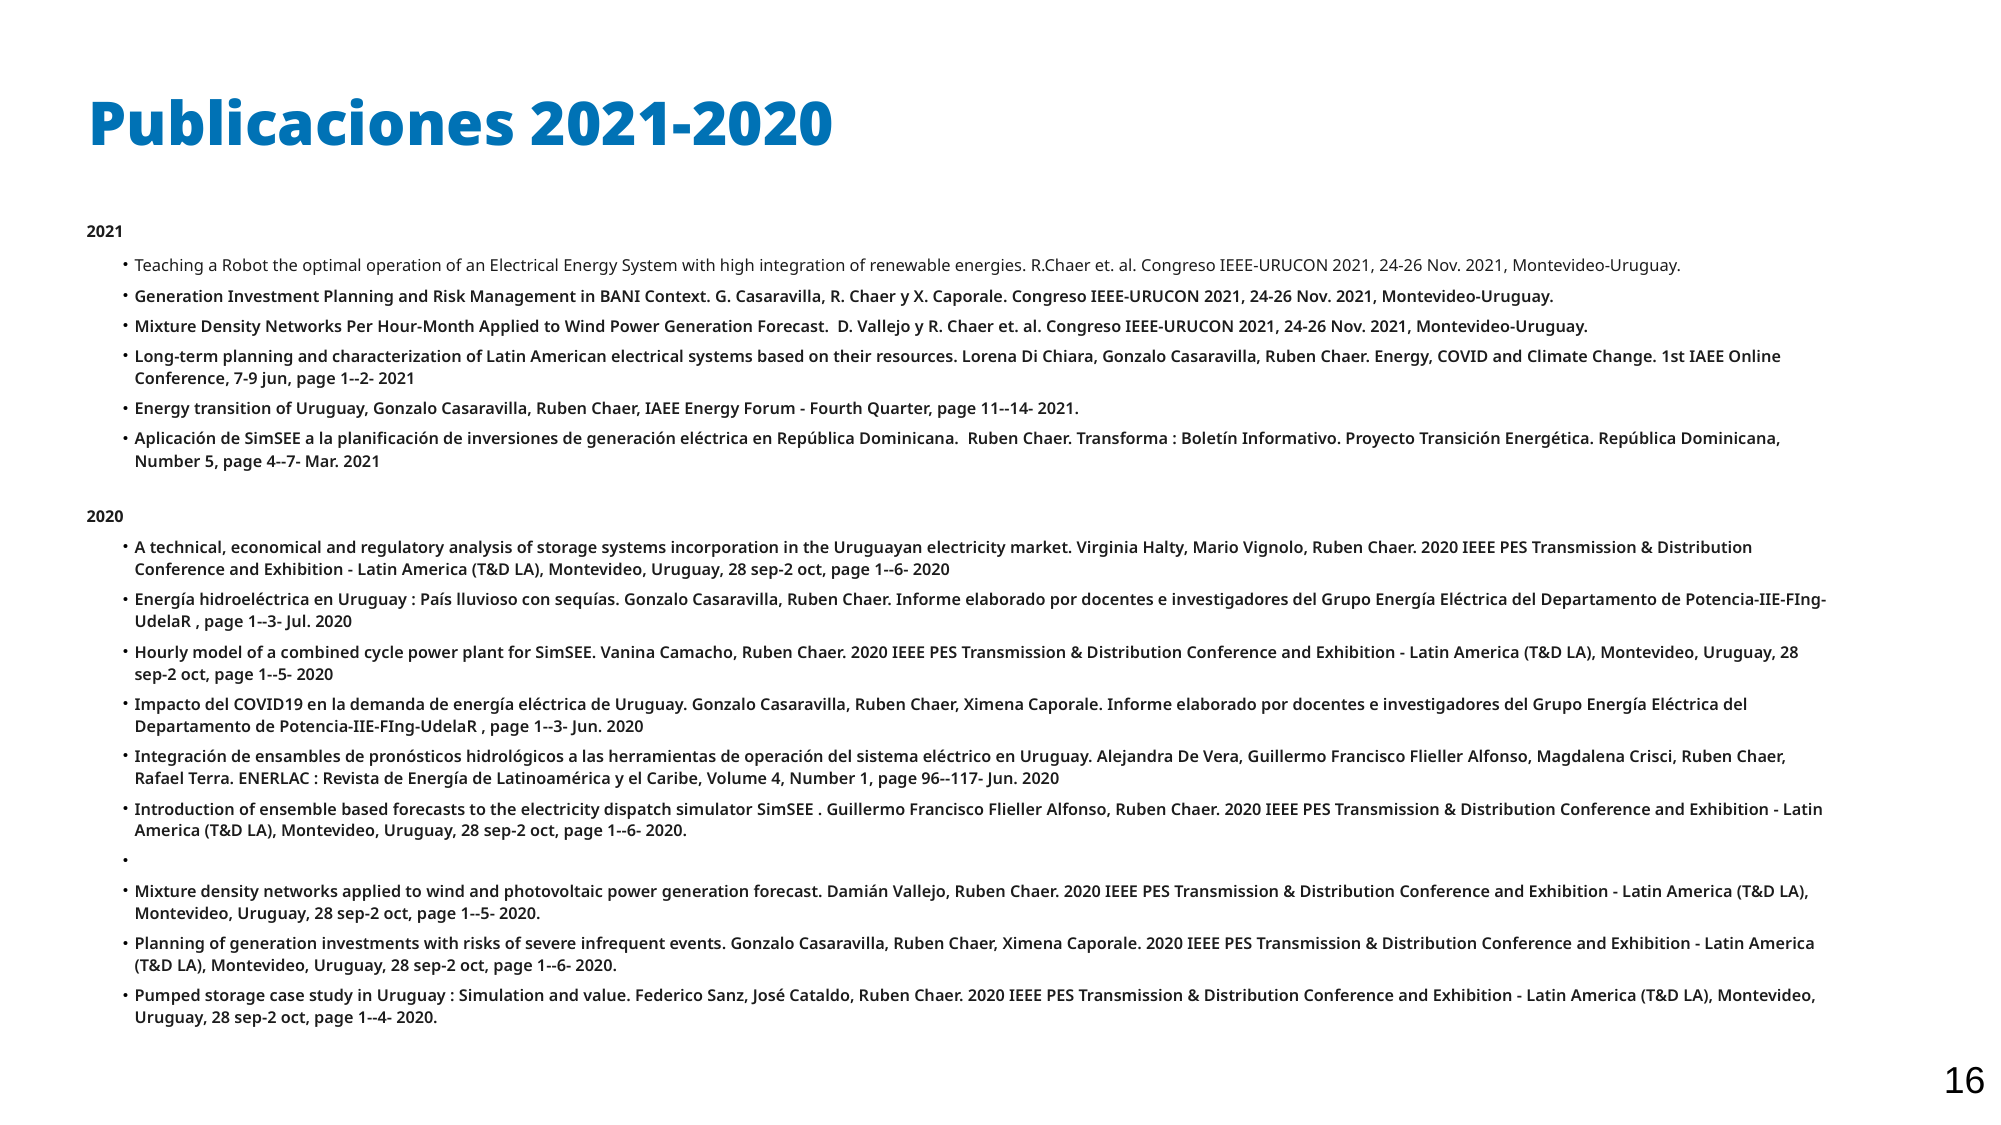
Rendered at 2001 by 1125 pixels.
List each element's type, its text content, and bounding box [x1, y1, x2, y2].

list 2021 Teaching a Robot the optimal operation of an Electrical Energy System with high integration of renewable energies. R.Chaer et. al. Congreso IEEE-URUCON 2021, 24-26 Nov. 2021, Montevideo-Uruguay. Generation Investment Planning and Risk Management in BANI Context. G. Casaravilla, R. Chaer y X. Caporale. Congreso IEEE-URUCON 2021, 24-26 Nov. 2021, Montevideo-Uruguay. Mixture Density Networks Per Hour-Month Applied to Wind Power Generation Forecast. D. Vallejo y R. Chaer et. al. Congreso IEEE-URUCON 2021, 24-26 Nov. 2021, Montevideo-Uruguay. Long-term planning and characterization of Latin American electrical systems based on their resources. Lorena Di Chiara, Gonzalo Casaravilla, Ruben Chaer. Energy, COVID and Climate Change. 1st IAEE Online Conference, 7-9 jun, page 1--2- 2021 Energy transition of Uruguay, Gonzalo Casaravilla, Ruben Chaer, IAEE Energy Forum - Fourth Quarter, page 11--14- 2021. Aplicación de SimSEE a la planificación de inversiones de generación eléctrica en República Dominicana. Ruben Chaer. Transforma : Boletín Informativo. Proyecto Transición Energética. República Dominicana, Number 5, page 4--7- Mar. 2021 2020 A technical, economical and regulatory analysis of storage systems incorporation in the Uruguayan electricity market. Virginia Halty, Mario Vignolo, Ruben Chaer. 2020 IEEE PES Transmission & Distribution Conference and Exhibition - Latin America (T&D LA), Montevideo, Uruguay, 28 sep-2 oct, page 1--6- 2020 Energía hidroeléctrica en Uruguay : País lluvioso con sequías. Gonzalo Casaravilla, Ruben Chaer. Informe elaborado por docentes e investigadores del Grupo Energía Eléctrica del Departamento de Potencia-IIE-FIng-UdelaR , page 1--3- Jul. 2020 Hourly model of a combined cycle power plant for SimSEE. Vanina Camacho, Ruben Chaer. 2020 IEEE PES Transmission & Distribution Conference and Exhibition - Latin America (T&D LA), Montevideo, Uruguay, 28 sep-2 oct, page 1--5- 2020 Impacto del COVID19 en la demanda de energía eléctrica de Uruguay. Gonzalo Casaravilla, Ruben Chaer, Ximena Caporale. Informe elaborado por docentes e investigadores del Grupo Energía Eléctrica del Departamento de Potencia-IIE-FIng-UdelaR , page 1--3- Jun. 2020 Integración de ensambles de pronósticos hidrológicos a las herramientas de operación del sistema eléctrico en Uruguay. Alejandra De Vera, Guillermo Francisco Flieller Alfonso, Magdalena Crisci, Ruben Chaer, Rafael Terra. ENERLAC : Revista de Energía de Latinoamérica y el Caribe, Volume 4, Number 1, page 96--117- Jun. 2020 Introduction of ensemble based forecasts to the electricity dispatch simulator SimSEE . Guillermo Francisco Flieller Alfonso, Ruben Chaer. 2020 IEEE PES Transmission & Distribution Conference and Exhibition - Latin America (T&D LA), Montevideo, Uruguay, 28 sep-2 oct, page 1--6- 2020. Mixture density networks applied to wind and photovoltaic power generation forecast. Damián Vallejo, Ruben Chaer. 2020 IEEE PES Transmission & Distribution Conference and Exhibition - Latin America (T&D LA), Montevideo, Uruguay, 28 sep-2 oct, page 1--5- 2020. Planning of generation investments with risks of severe infrequent events. Gonzalo Casaravilla, Ruben Chaer, Ximena Caporale. 2020 IEEE PES Transmission & Distribution Conference and Exhibition - Latin America (T&D LA), Montevideo, Uruguay, 28 sep-2 oct, page 1--6- 2020. Pumped storage case study in Uruguay : Simulation and value. Federico Sanz, José Cataldo, Ruben Chaer. 2020 IEEE PES Transmission & Distribution Conference and Exhibition - Latin America (T&D LA), Montevideo, Uruguay, 28 sep-2 oct, page 1--4- 2020. [86, 190, 1831, 1034]
title Publicaciones 2021-2020 [88, 29, 1796, 164]
